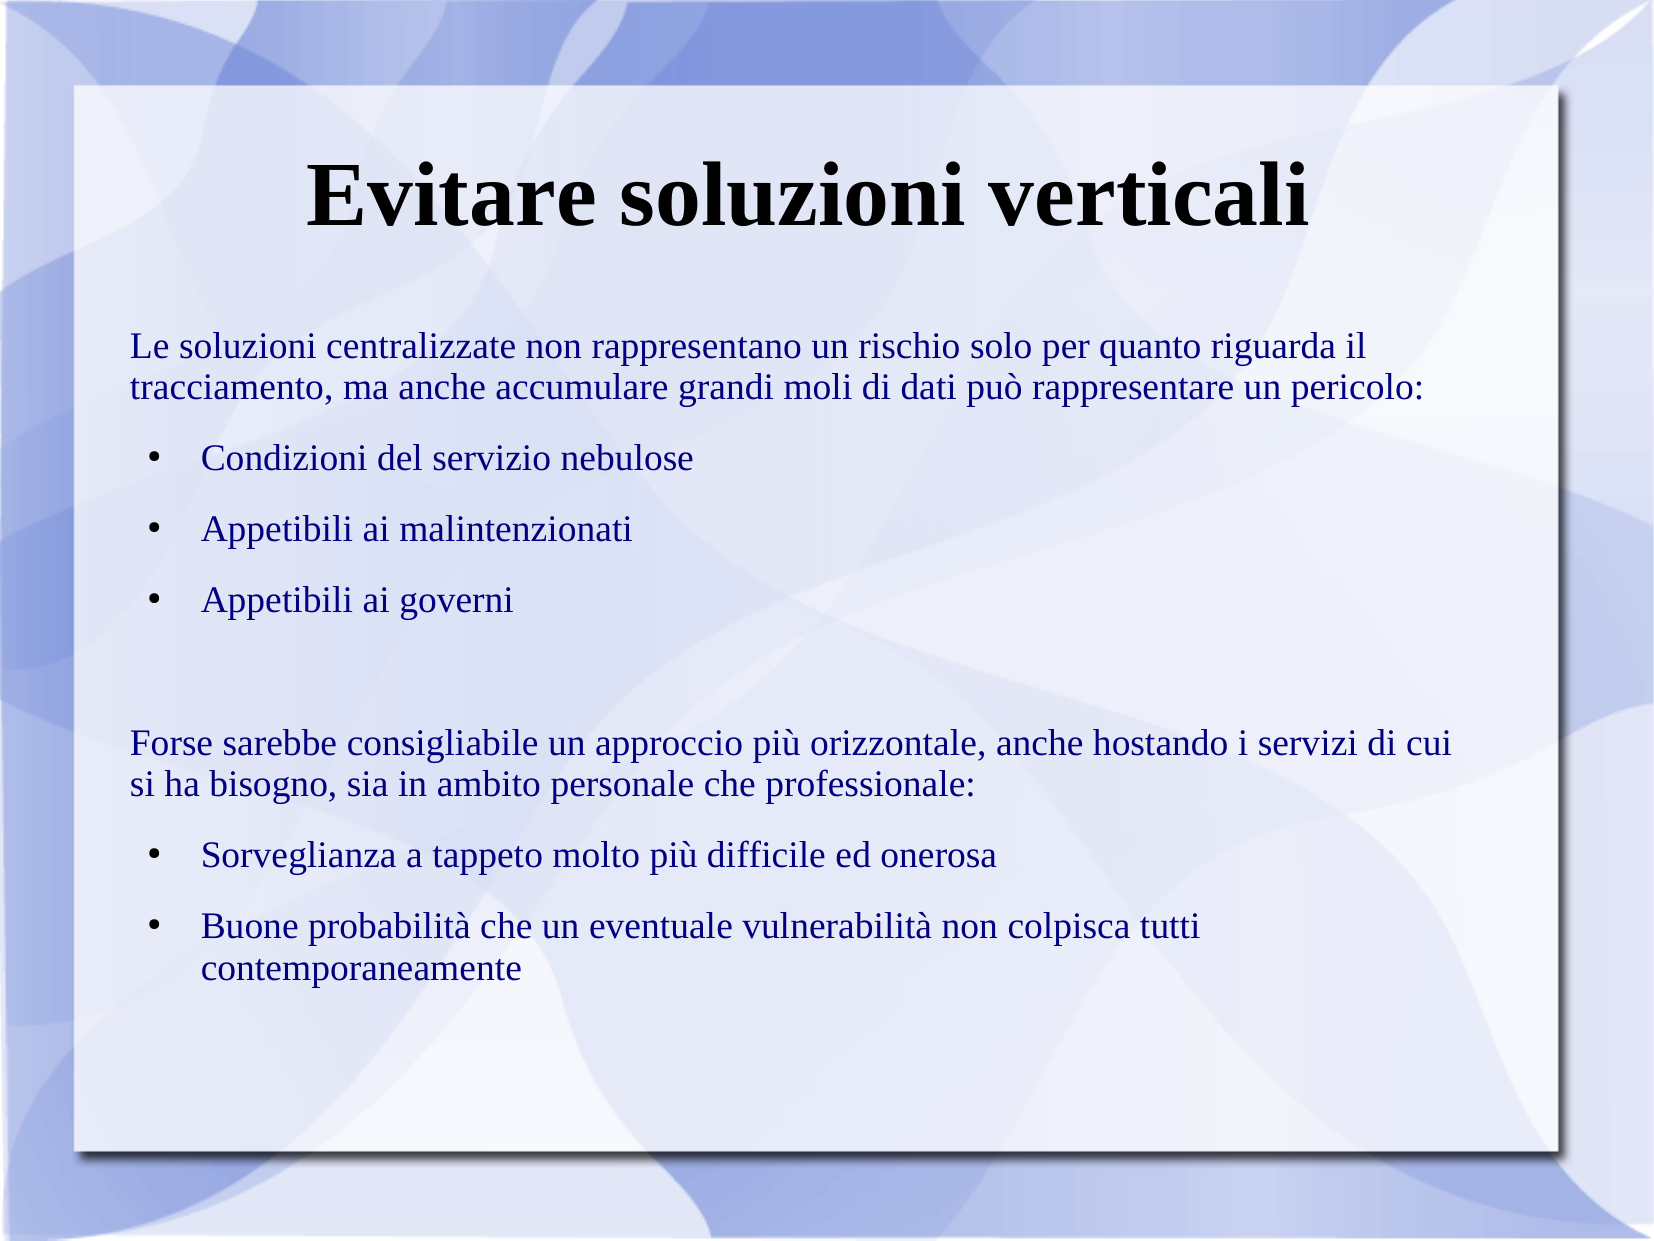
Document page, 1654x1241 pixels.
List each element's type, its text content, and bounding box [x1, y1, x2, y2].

picture [0, 0, 1654, 1241]
list Le soluzioni centralizzate non rappresentano un rischio solo per quanto riguarda il tracciamento, ma anche accumulare grandi moli di dati può rappresentare un pericolo: Condizioni del servizio nebulose Appetibili ai malintenzionati Appetibili ai governi Forse sarebbe consigliabile un approccio più orizzontale, anche hostando i servizi di cui si ha bisogno, sia in ambito personale che professionale: Sorveglianza a tappeto molto più difficile ed onerosa Buone probabilità che un eventuale vulnerabilità non colpisca tutti contemporaneamente [129, 324, 1489, 1045]
title Evitare soluzioni verticali [82, 90, 1536, 298]
